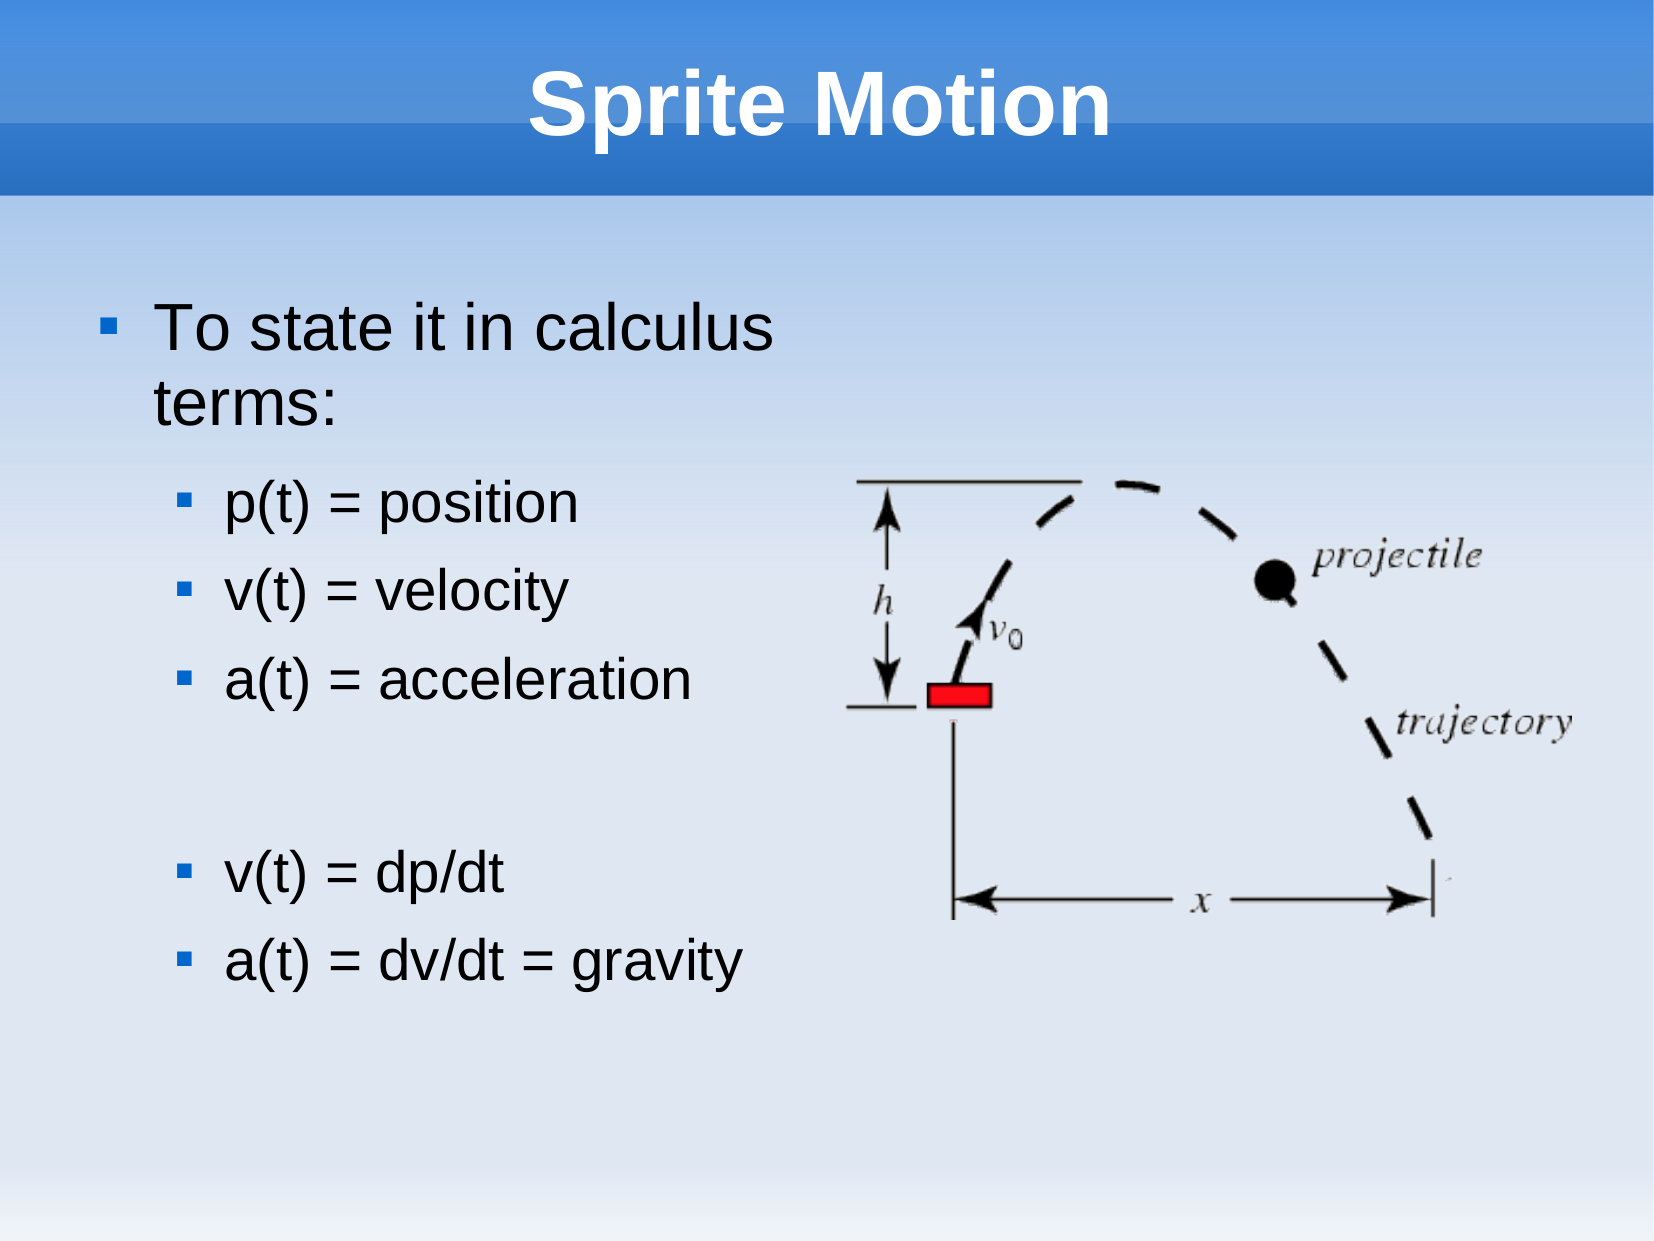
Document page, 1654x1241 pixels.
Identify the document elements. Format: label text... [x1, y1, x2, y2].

title Sprite Motion [76, 0, 1565, 208]
list To state it in calculus terms: p(t) = position v(t) = velocity a(t) = acceleration v(t) = dp/dt a(t) = dv/dt = gravity [82, 290, 809, 1109]
picture [0, 0, 1654, 1241]
